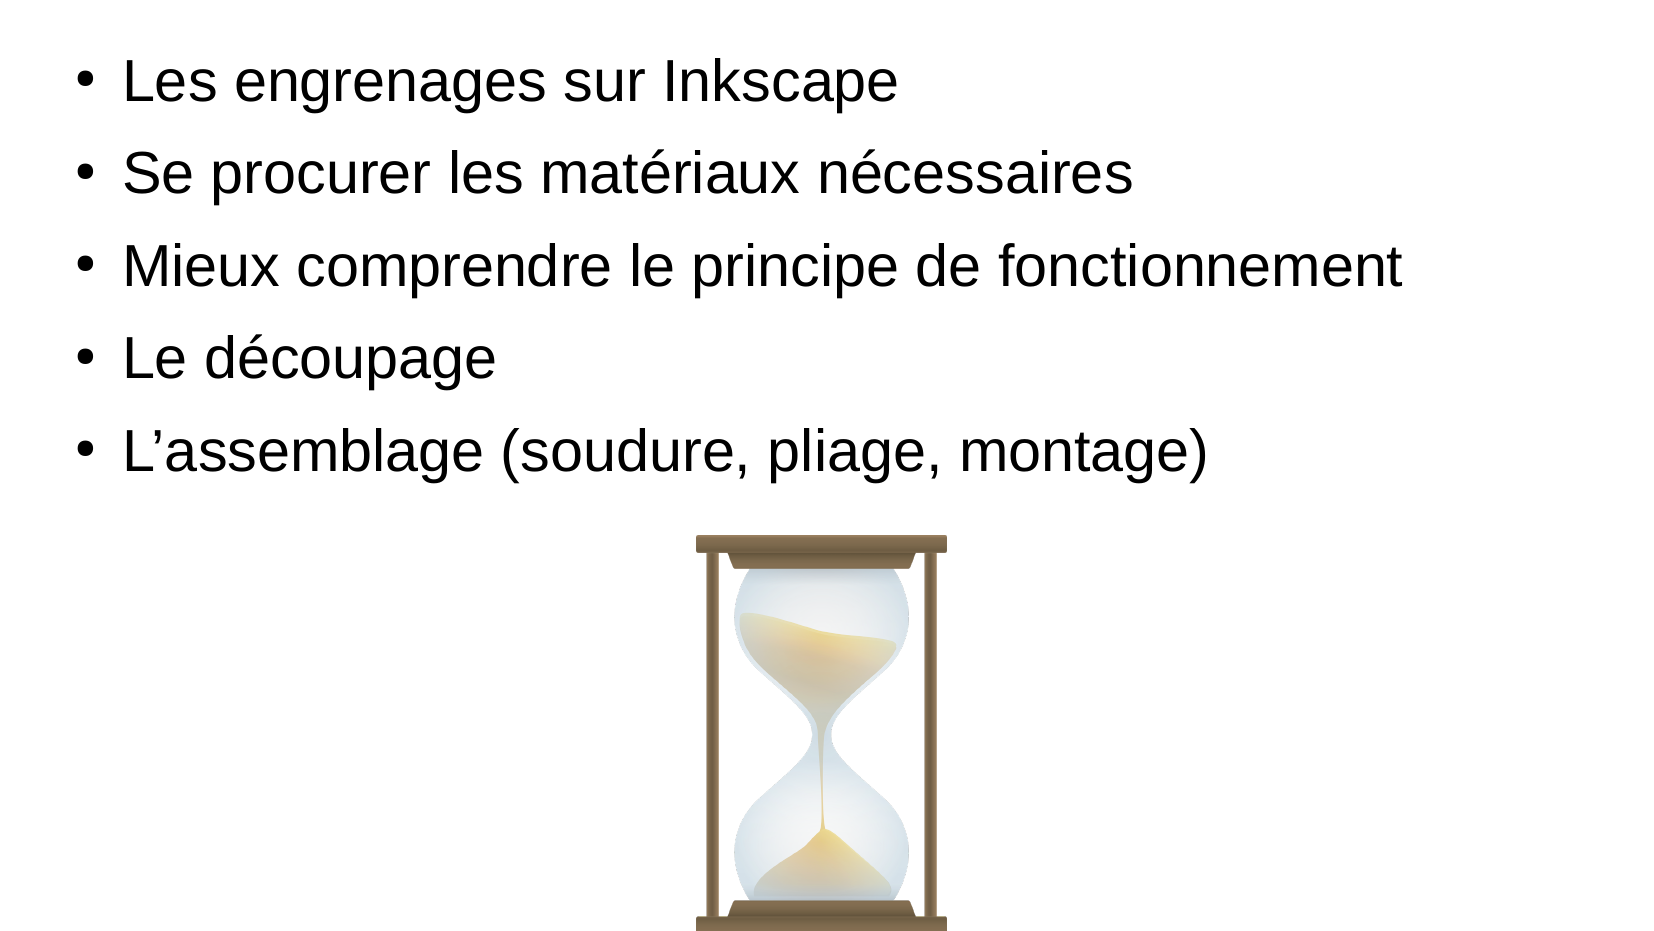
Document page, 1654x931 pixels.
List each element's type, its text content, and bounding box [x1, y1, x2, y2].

picture [696, 535, 947, 931]
list Les engrenages sur Inkscape Se procurer les matériaux nécessaires Mieux comprendre le principe de fonctionnement Le découpage L’assemblage (soudure, pliage, montage) [59, 47, 1548, 587]
